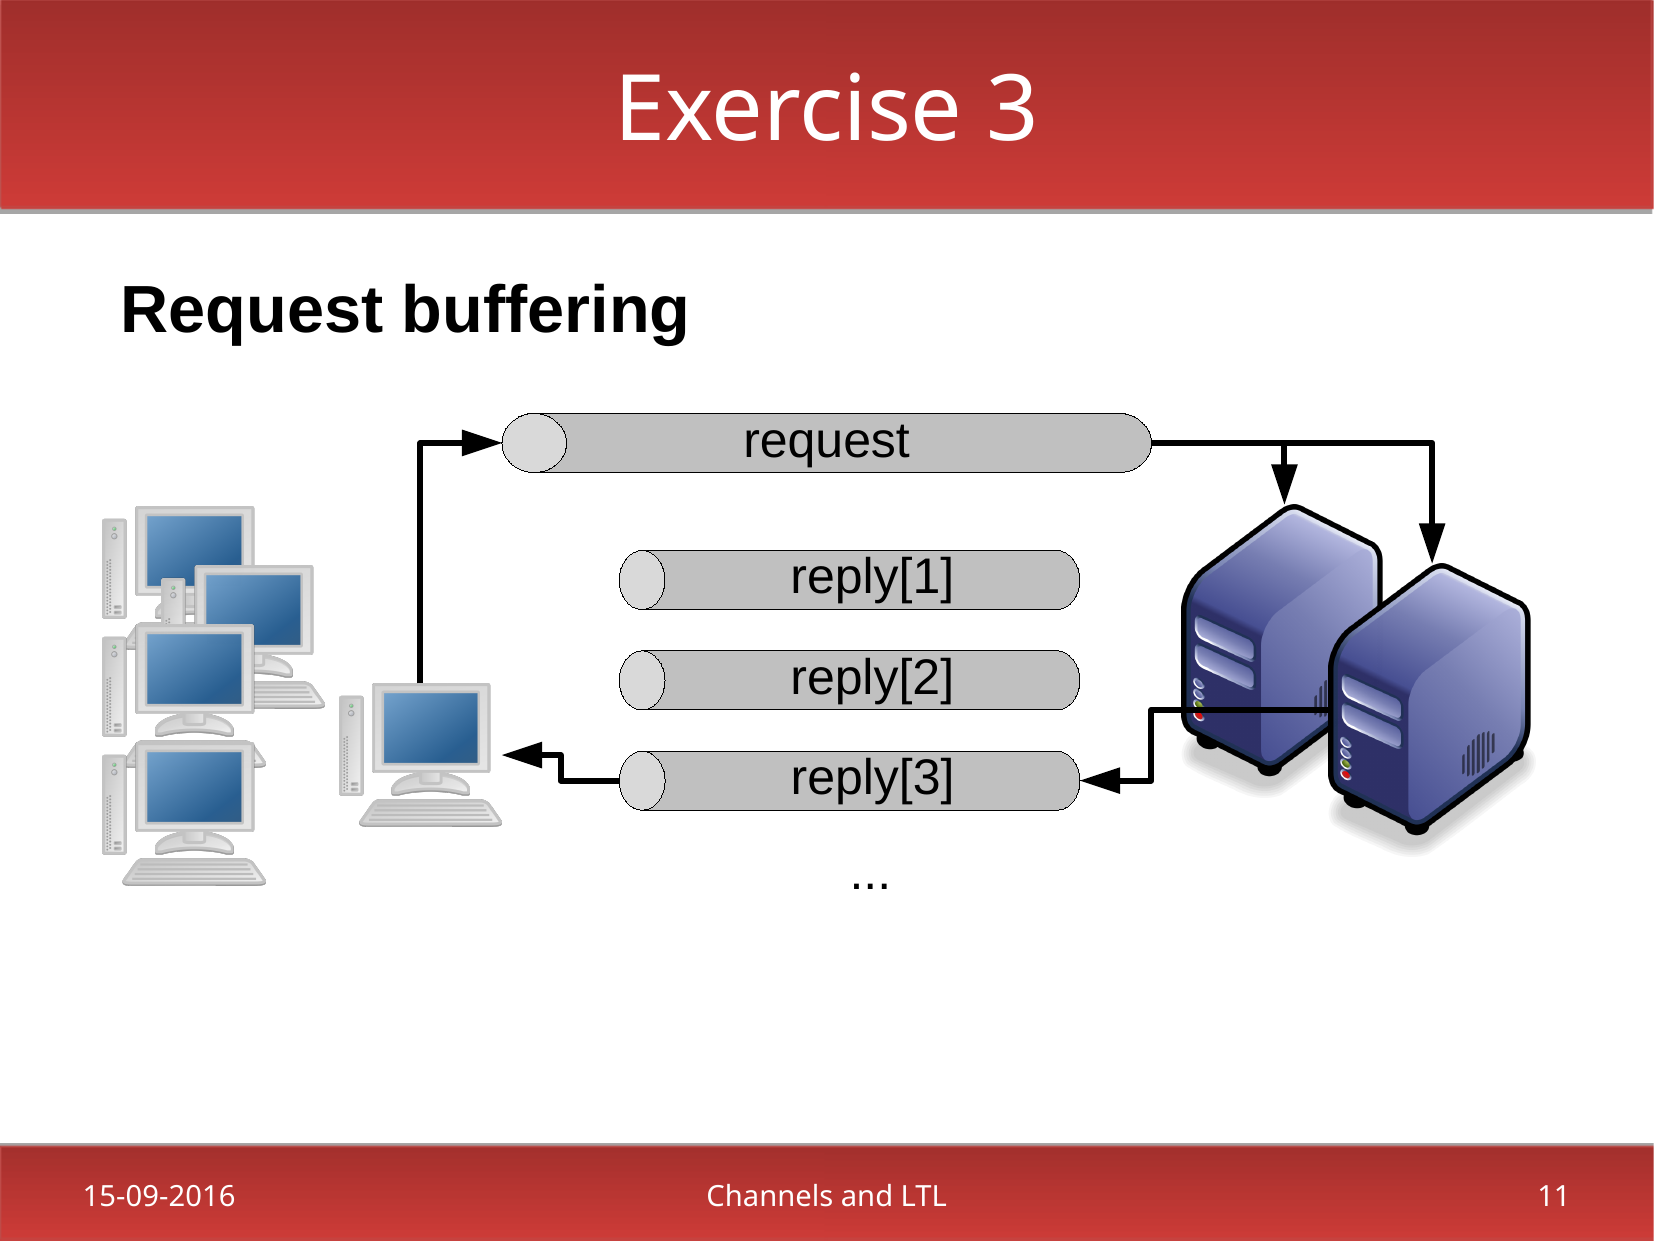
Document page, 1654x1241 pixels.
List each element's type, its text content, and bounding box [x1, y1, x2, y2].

text_box [646, 550, 775, 610]
text_box ... [834, 836, 907, 908]
text_box request [728, 405, 925, 476]
table_cell F [619, 751, 666, 811]
picture [339, 683, 502, 827]
picture [102, 506, 325, 886]
table_cell F [619, 550, 665, 610]
picture [1181, 504, 1536, 857]
text_box [540, 413, 728, 473]
text_box [970, 751, 1080, 811]
picture [0, 0, 1654, 214]
text_box [970, 550, 1080, 610]
text_box reply[2] [775, 641, 970, 713]
table_cell F [502, 413, 567, 473]
text_box [644, 751, 775, 811]
text_box reply[1] [775, 541, 970, 612]
picture [0, 1143, 1654, 1241]
text_box Request buffering [105, 264, 707, 354]
text_box [925, 413, 1152, 473]
text_box reply[3] [775, 741, 970, 813]
title Exercise 3 [59, 31, 1595, 178]
table_cell F [619, 650, 666, 710]
text_box [645, 650, 775, 710]
text_box [970, 650, 1080, 710]
